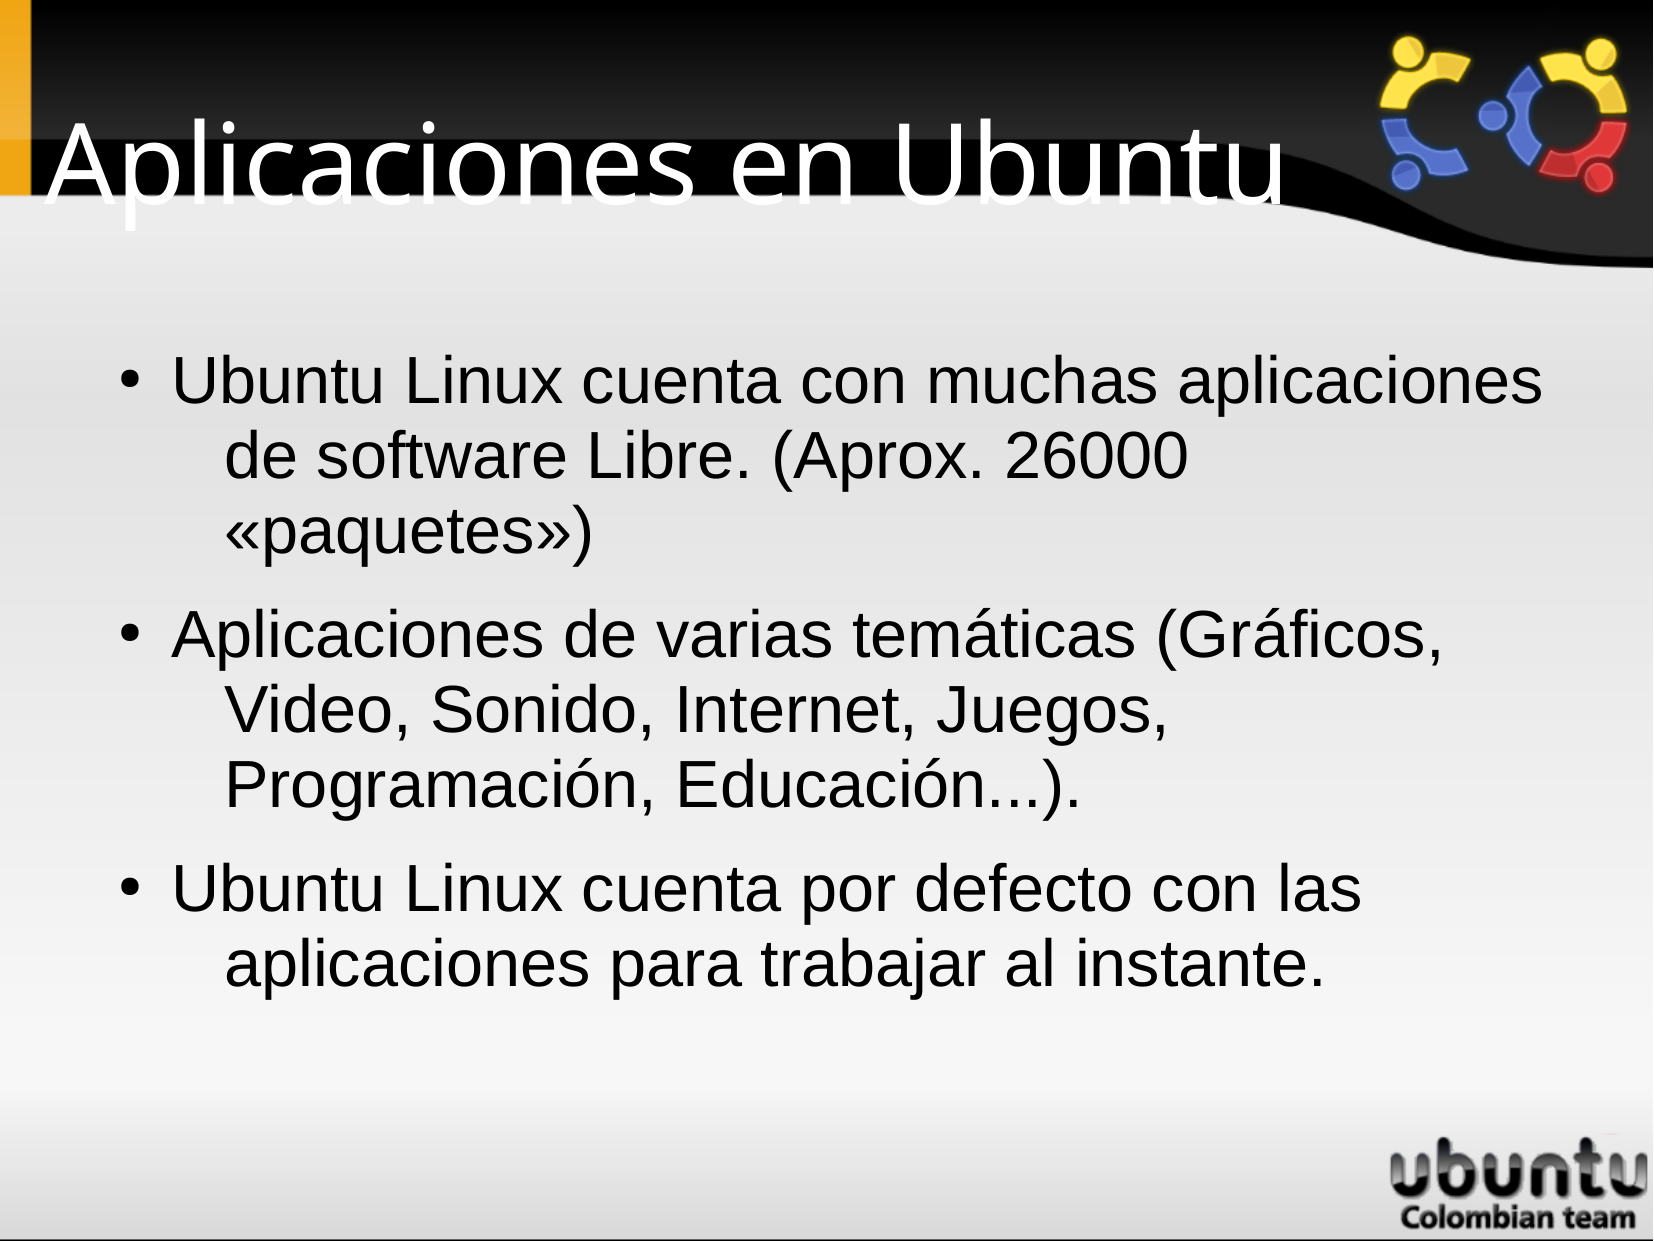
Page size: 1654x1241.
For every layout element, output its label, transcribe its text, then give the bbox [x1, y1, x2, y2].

list Ubuntu Linux cuenta con muchas aplicaciones de software Libre. (Aprox. 26000 «paquetes») Aplicaciones de varias temáticas (Gráficos, Video, Sonido, Internet, Juegos, Programación, Educación...). Ubuntu Linux cuenta por defecto con las aplicaciones para trabajar al instante. [82, 343, 1571, 1162]
picture [0, 0, 1653, 1241]
text_box Aplicaciones en Ubuntu [29, 76, 1418, 225]
